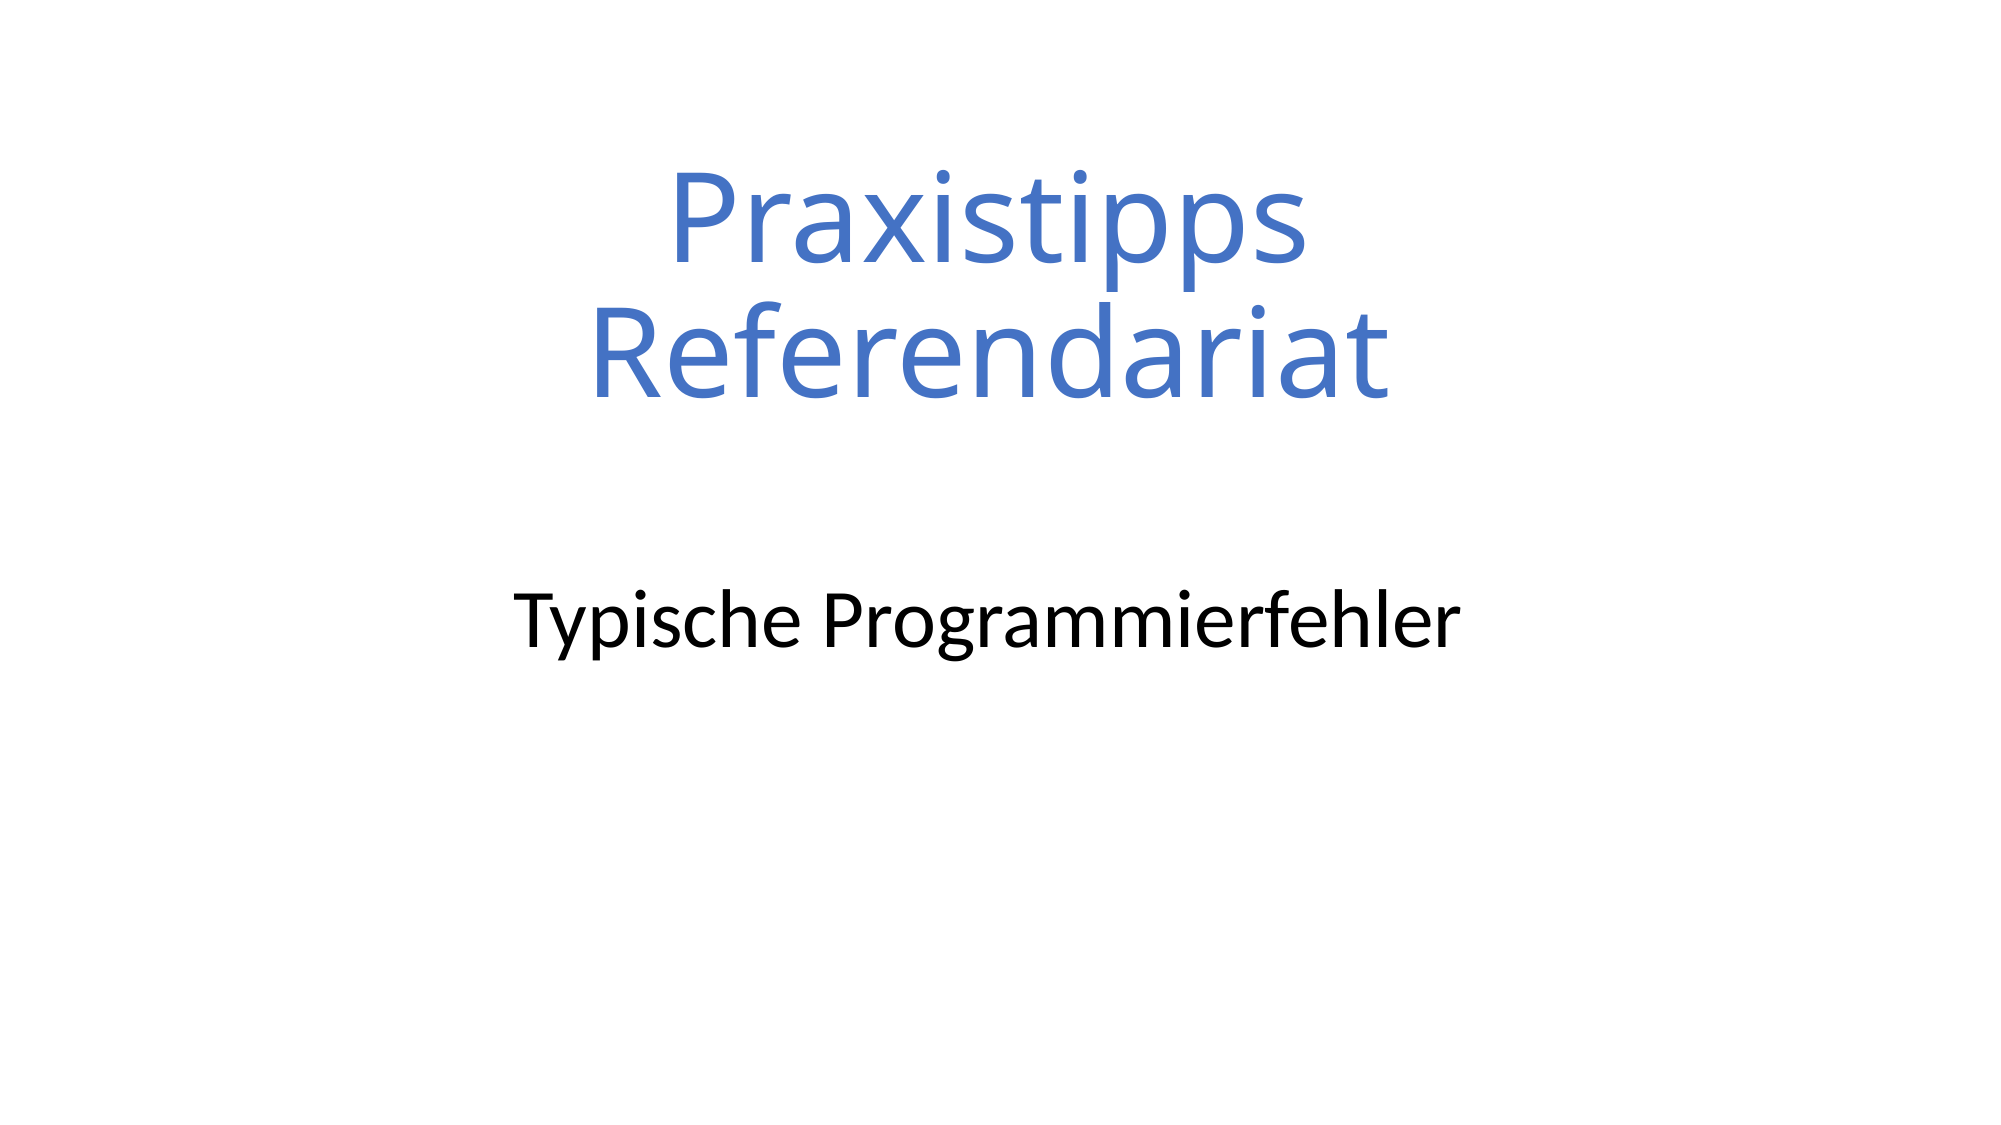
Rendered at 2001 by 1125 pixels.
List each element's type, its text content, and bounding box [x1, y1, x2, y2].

title Praxistipps Referendariat [238, 40, 1739, 433]
subtitle Typische Programmierfehler [238, 447, 1739, 719]
